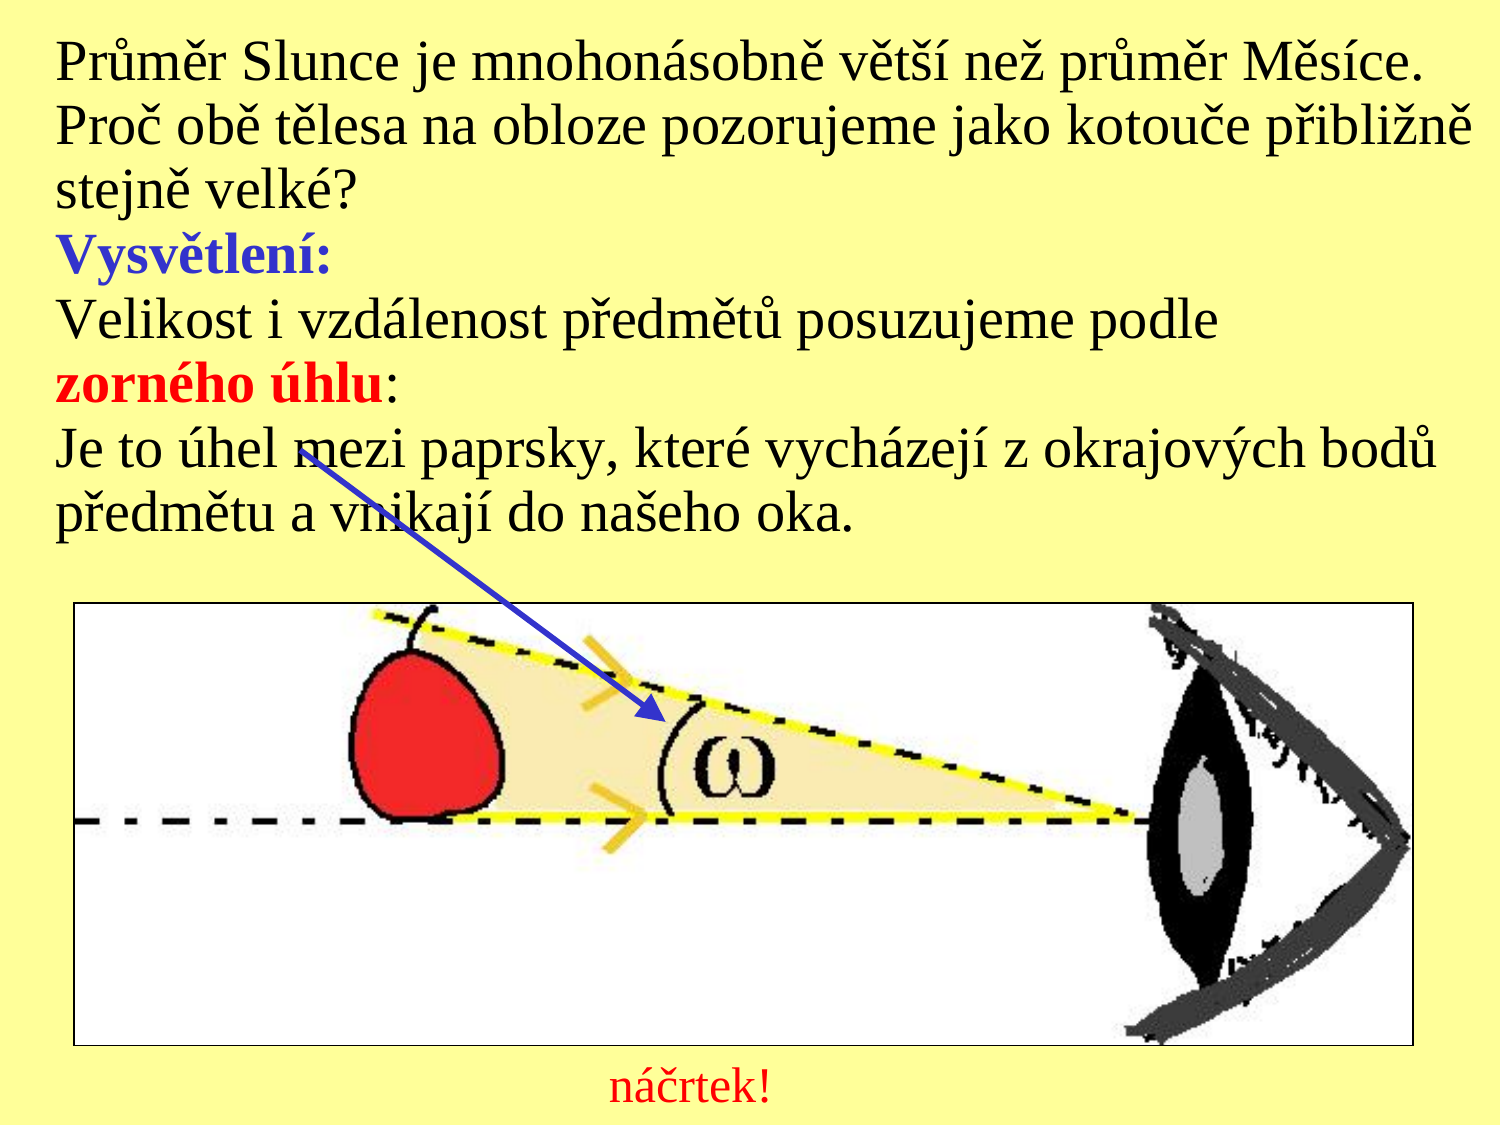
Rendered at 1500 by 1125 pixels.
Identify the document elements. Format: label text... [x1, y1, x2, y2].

text_box Průměr Slunce je mnohonásobně větší než průměr Měsíce. Proč obě tělesa na obloze pozorujeme jako kotouče přibližně stejně velké? Vysvětlení: Velikost i vzdálenost předmětů posuzujeme podle zorného úhlu: Je to úhel mezi paprsky, které vycházejí z okrajových bodů předmětu a vnikají do našeho oka. [40, 20, 1489, 553]
picture [75, 603, 1413, 1045]
text_box náčrtek! [594, 1049, 789, 1121]
